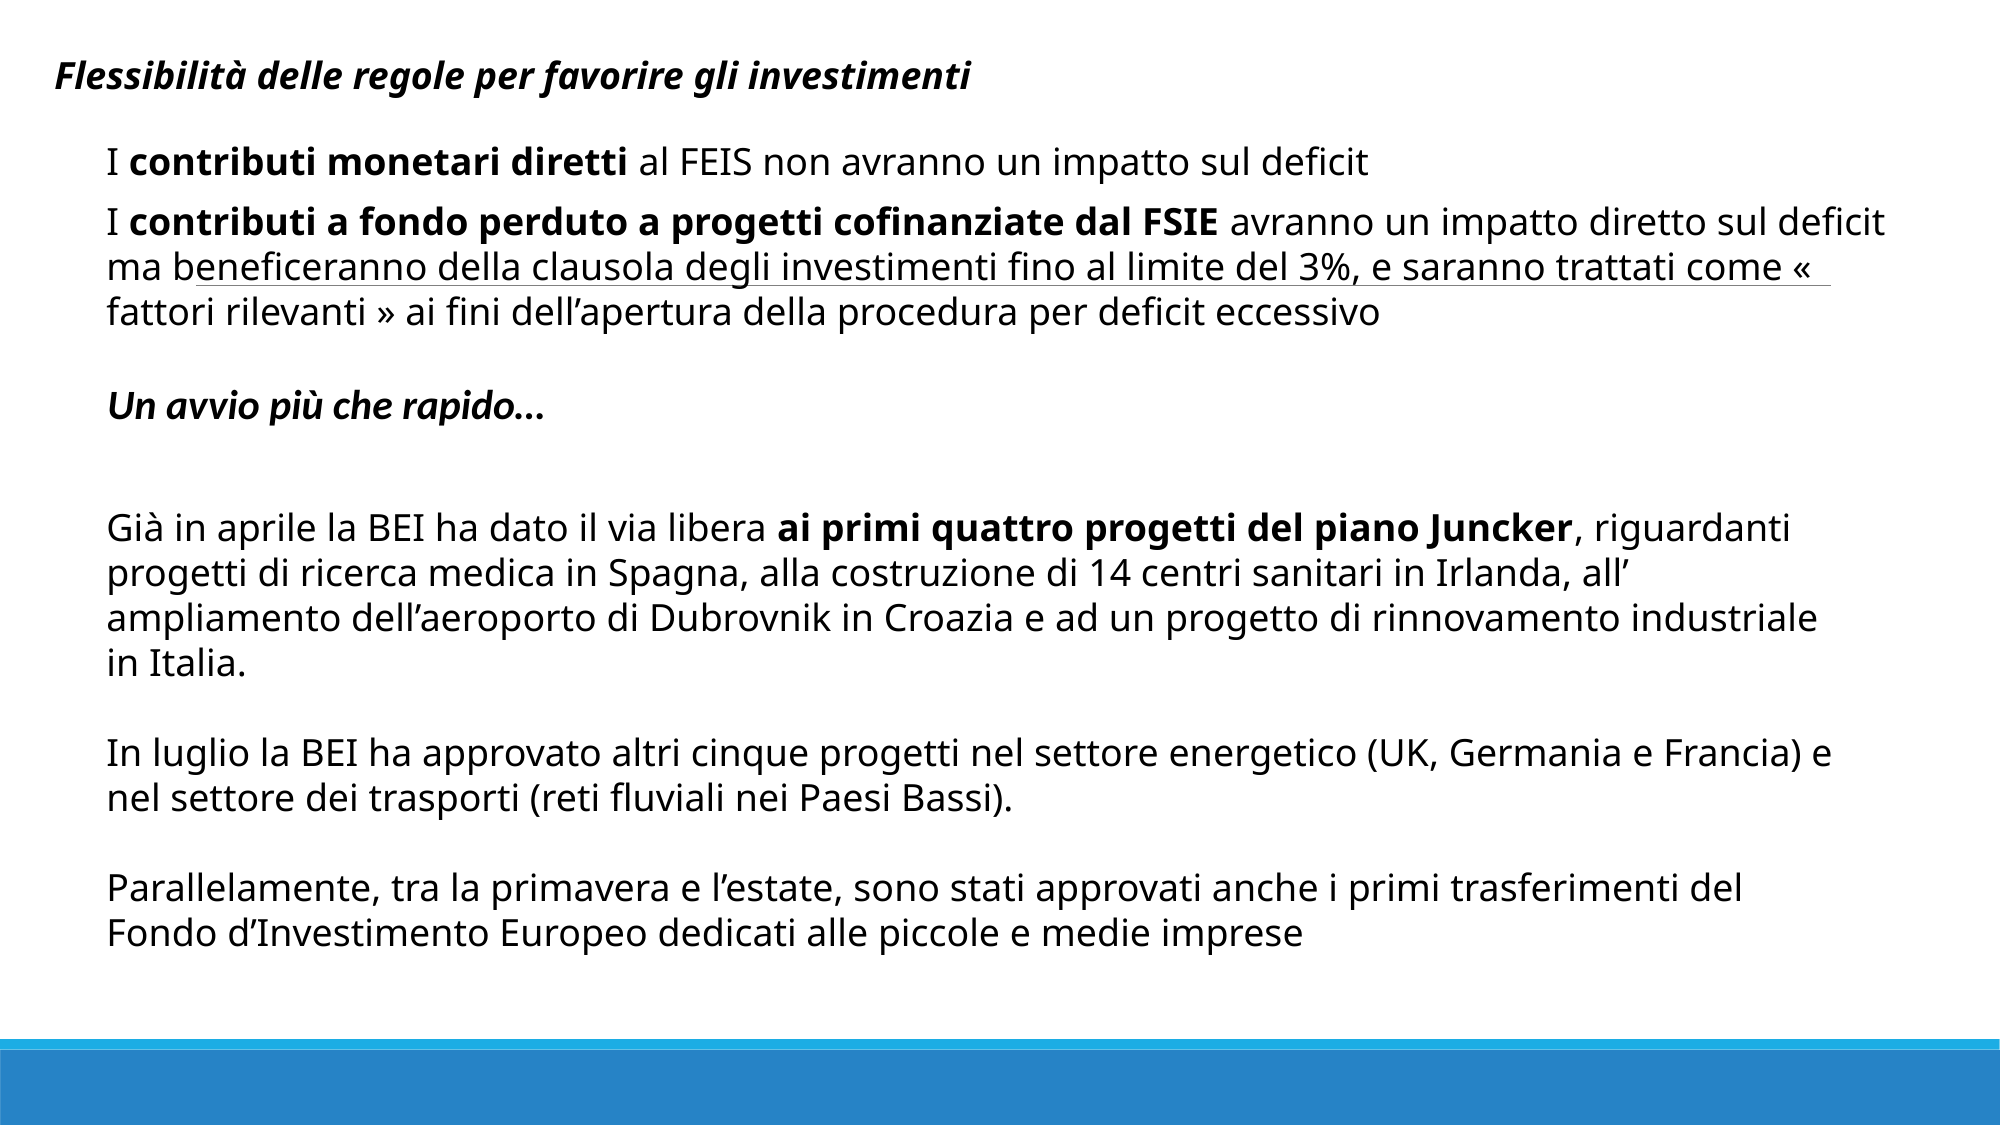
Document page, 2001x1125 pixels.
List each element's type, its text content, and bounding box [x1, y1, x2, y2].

text_box I contributi a fondo perduto a progetti cofinanziate dal FSIE avranno un impatto diretto sul deficit ma beneficeranno della clausola degli investimenti fino al limite del 3%, e saranno trattati come « fattori rilevanti » ai fini dell’apertura della procedura per deficit eccessivo [91, 190, 1927, 341]
text_box Un avvio più che rapido… [92, 370, 570, 436]
text_box I contributi monetari diretti al FEIS non avranno un impatto sul deficit [91, 130, 1692, 190]
text_box Flessibilità delle regole per favorire gli investimenti [39, 44, 1809, 105]
text_box Già in aprile la BEI ha dato il via libera ai primi quattro progetti del piano Juncker, riguardanti progetti di ricerca medica in Spagna, alla costruzione di 14 centri sanitari in Irlanda, all’ ampliamento dell’aeroporto di Dubrovnik in Croazia e ad un progetto di rinnovamento industriale in Italia. In luglio la BEI ha approvato altri cinque progetti nel settore energetico (UK, Germania e Francia) e nel settore dei trasporti (reti fluviali nei Paesi Bassi). Parallelamente, tra la primavera e l’estate, sono stati approvati anche i primi trasferimenti del Fondo d’Investimento Europeo dedicati alle piccole e medie imprese [91, 496, 1867, 961]
